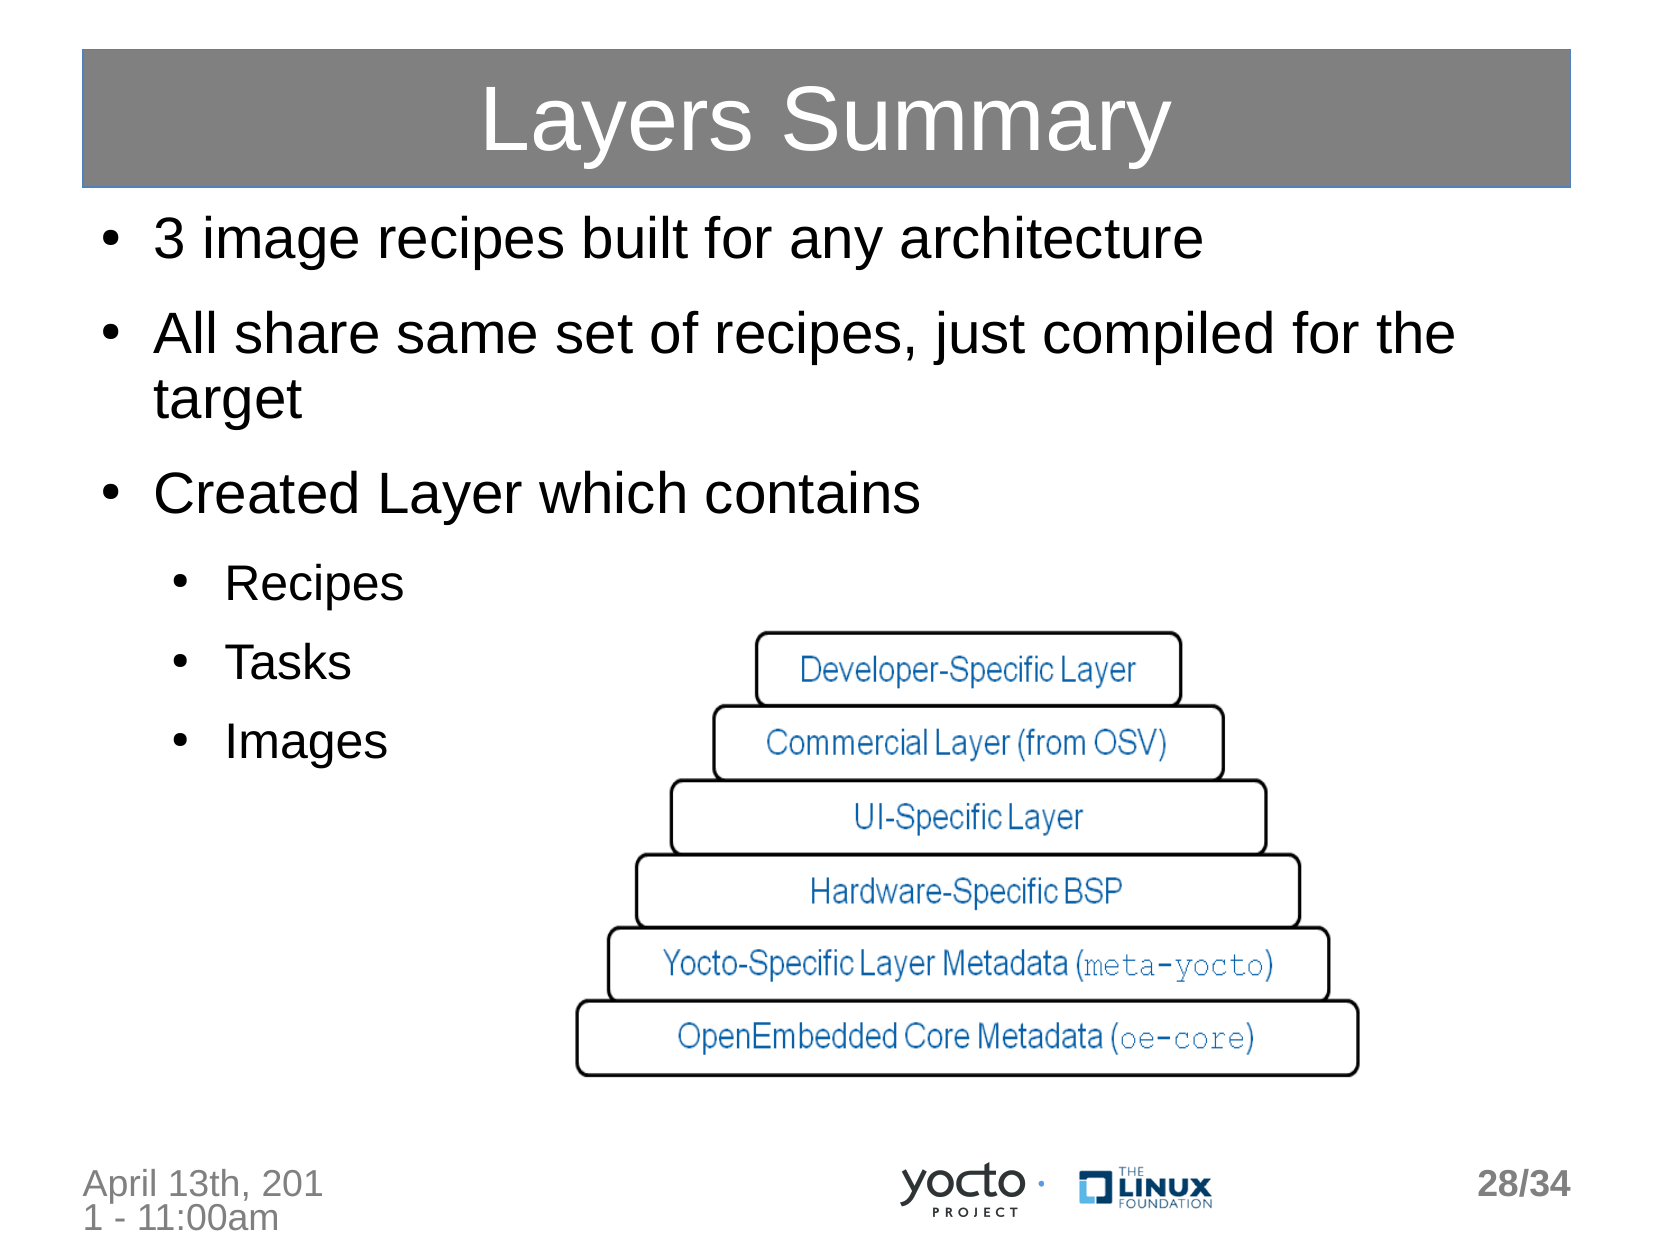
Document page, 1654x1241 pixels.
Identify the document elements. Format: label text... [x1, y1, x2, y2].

picture [1075, 1162, 1215, 1211]
list 3 image recipes built for any architecture All share same set of recipes, just compiled for the target Created Layer which contains Recipes Tasks Images [82, 206, 1576, 1025]
picture [562, 618, 1372, 1085]
picture [900, 1162, 1044, 1217]
title Layers Summary [82, 56, 1571, 181]
